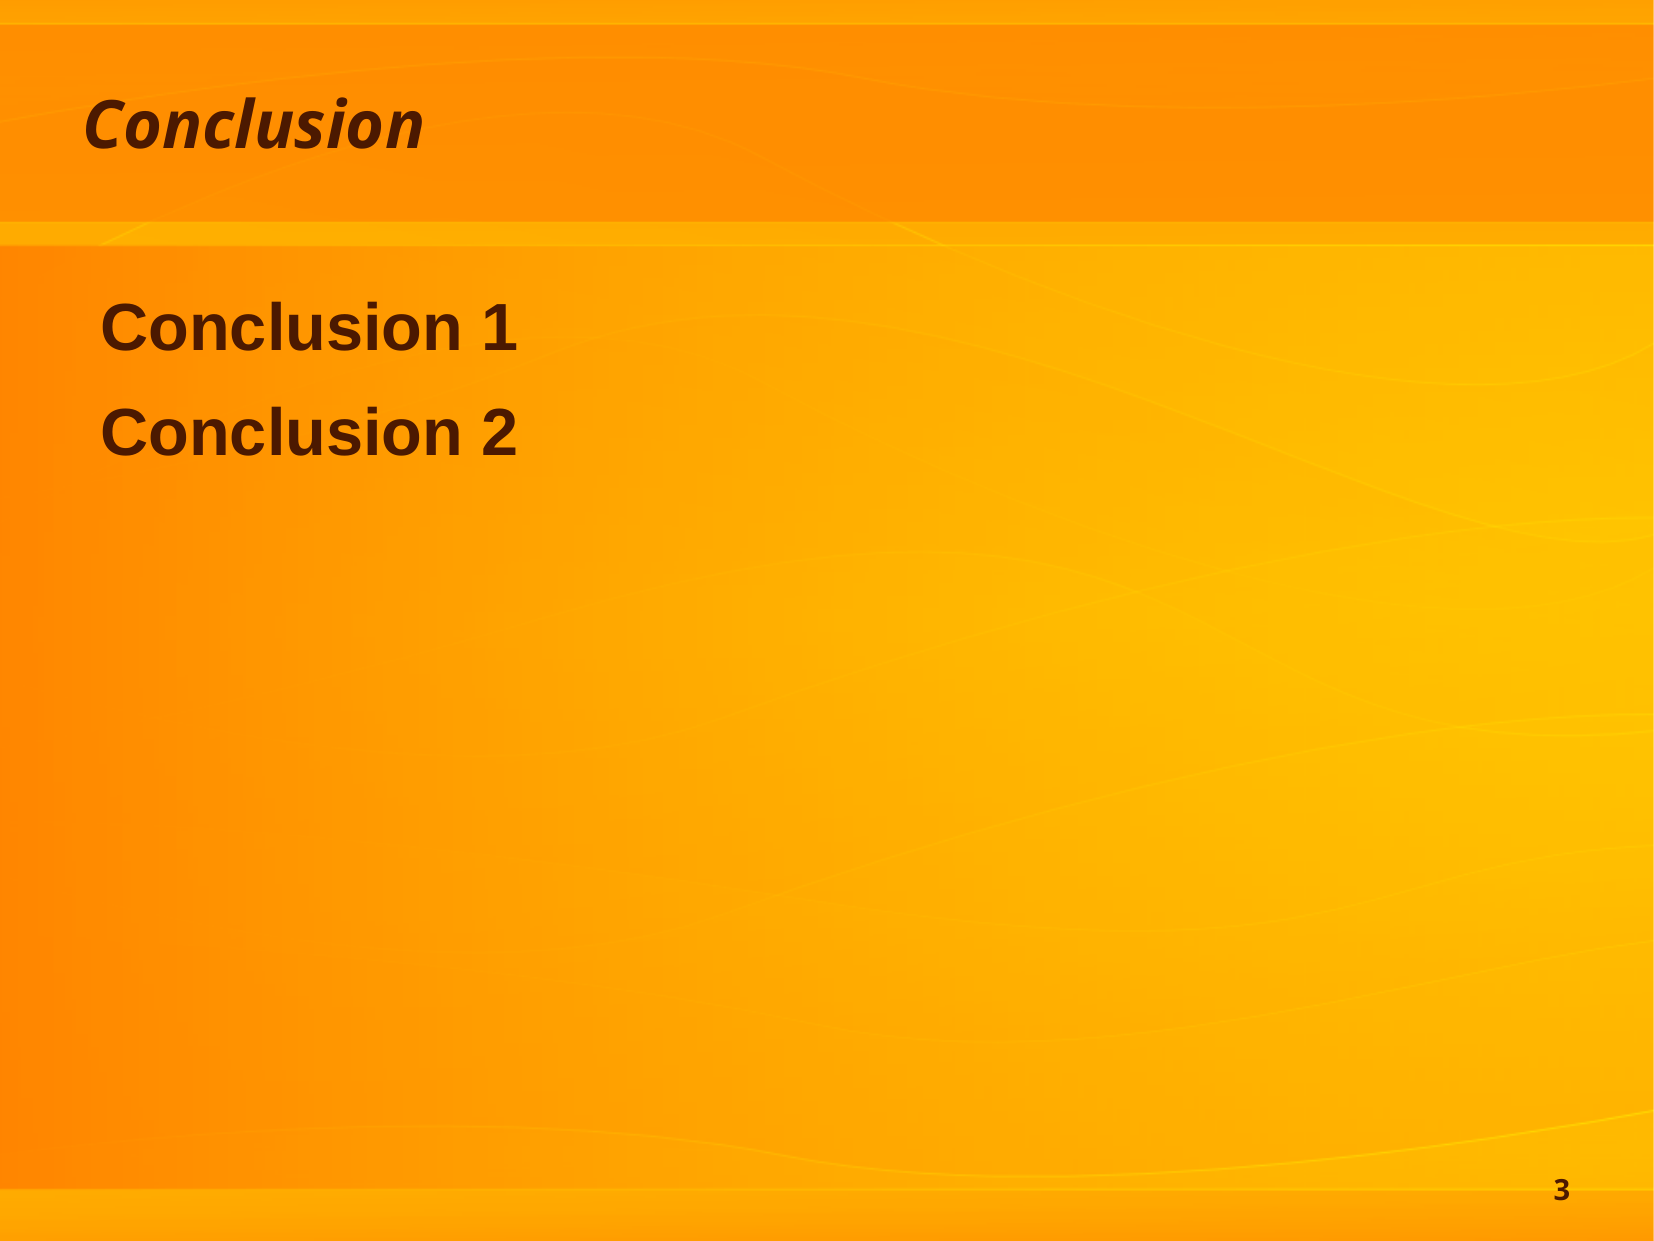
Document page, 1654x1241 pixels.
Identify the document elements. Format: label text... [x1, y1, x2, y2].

picture [0, 0, 1654, 1241]
list Conclusion 1 Conclusion 2 [82, 290, 1571, 1123]
title Conclusion [23, 8, 1625, 237]
